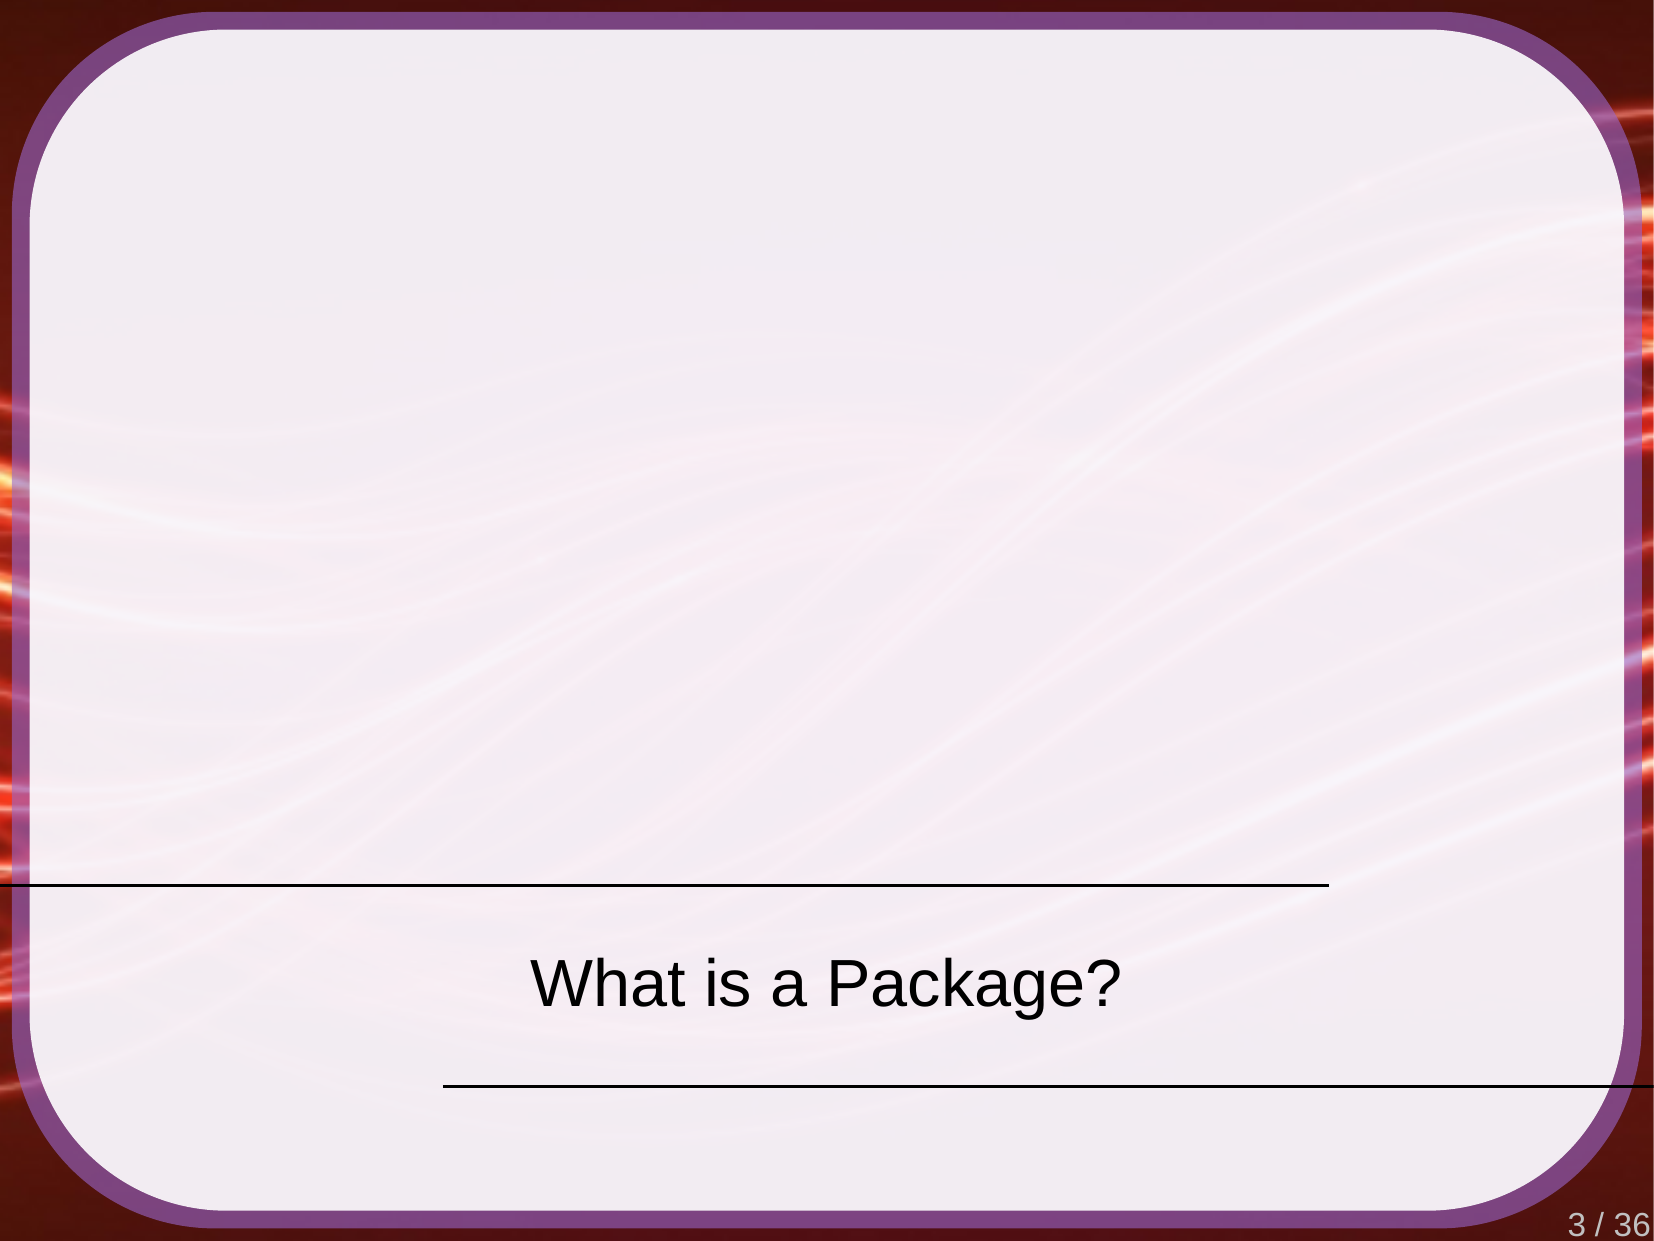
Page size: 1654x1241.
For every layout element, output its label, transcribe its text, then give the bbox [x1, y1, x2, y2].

title What is a Package? [82, 891, 1571, 1075]
picture [0, 0, 1654, 1085]
picture [0, 887, 1654, 1241]
